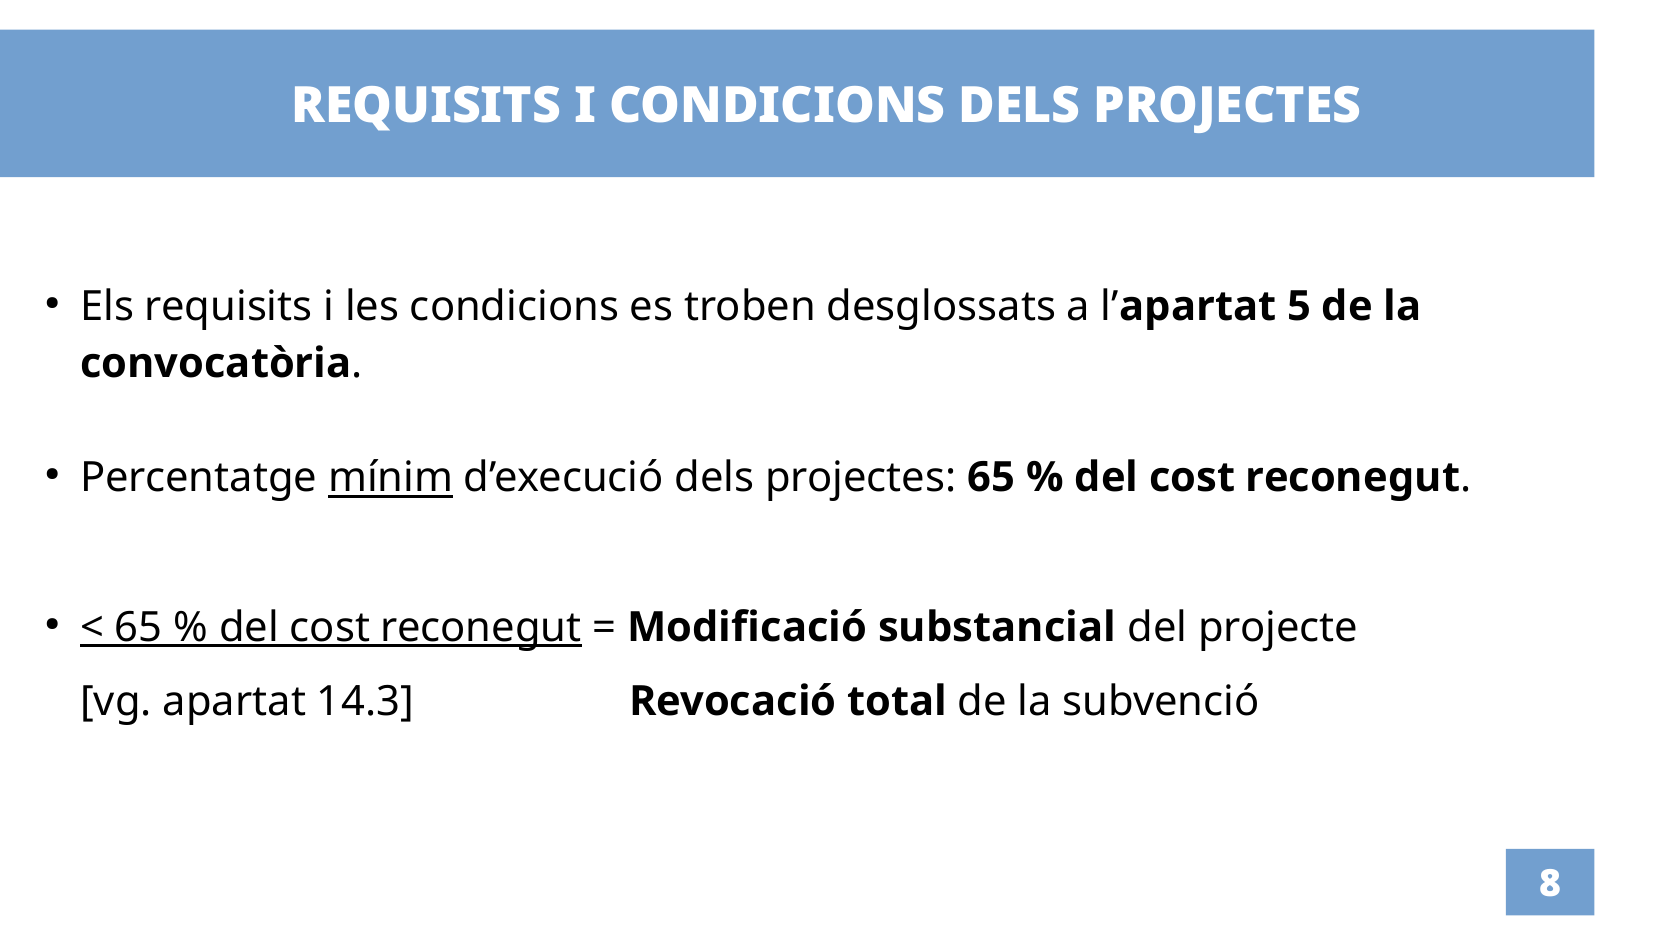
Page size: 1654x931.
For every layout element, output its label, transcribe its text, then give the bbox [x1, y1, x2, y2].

text_box Els requisits i les condicions es troben desglossats a l’apartat 5 de la convocatòria. Percentatge mínim d’execució dels projectes: 65 % del cost reconegut. < 65 % del cost reconegut = Modificació substancial del projecte [vg. apartat 14.3] Revocació total de la subvenció [30, 268, 1591, 736]
title REQUISITS I CONDICIONS DELS PROJECTES [59, 44, 1595, 163]
